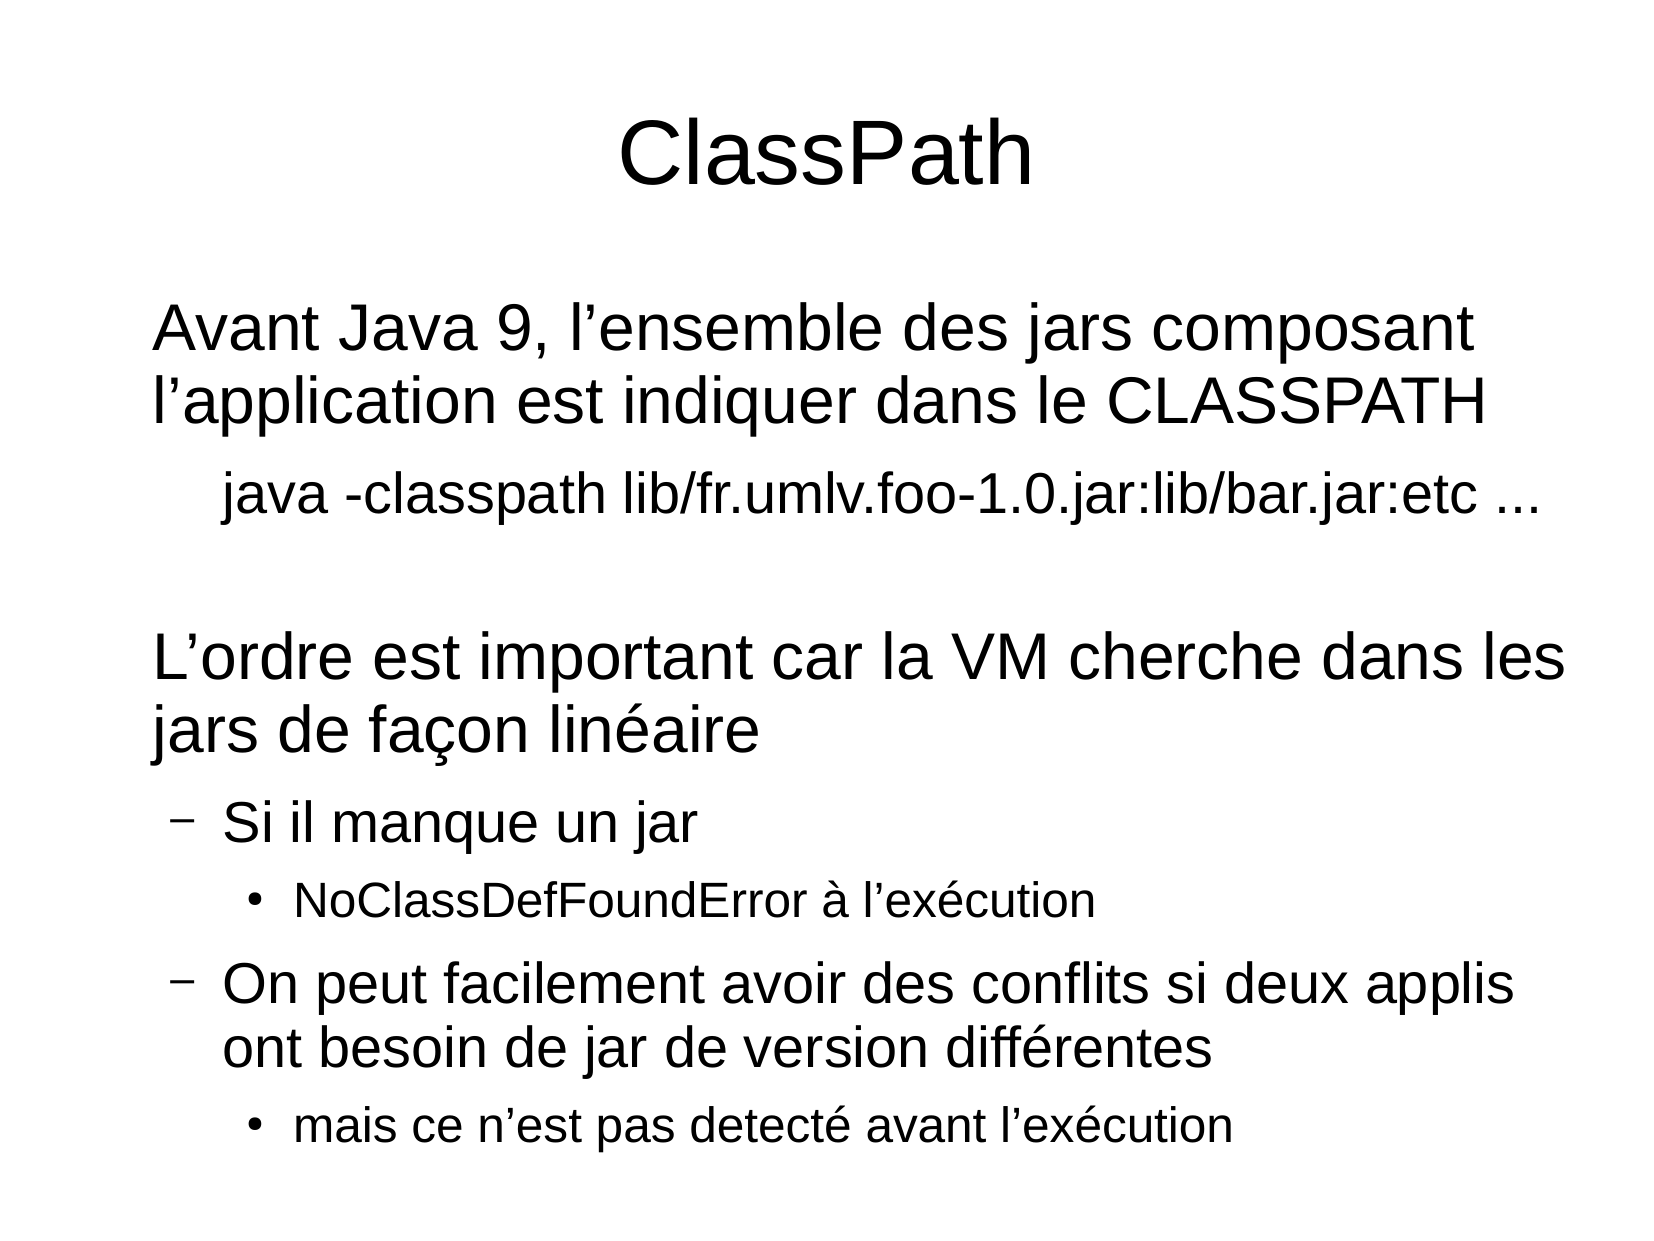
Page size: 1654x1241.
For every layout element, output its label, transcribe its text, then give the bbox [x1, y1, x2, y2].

list Avant Java 9, l’ensemble des jars composant l’application est indiquer dans le CLASSPATH java -classpath lib/fr.umlv.foo-1.0.jar:lib/bar.jar:etc ... L’ordre est important car la VM cherche dans les jars de façon linéaire Si il manque un jar NoClassDefFoundError à l’exécution On peut facilement avoir des conflits si deux applis ont besoin de jar de version différentes mais ce n’est pas detecté avant l’exécution [82, 290, 1571, 1186]
title ClassPath [82, 49, 1571, 257]
